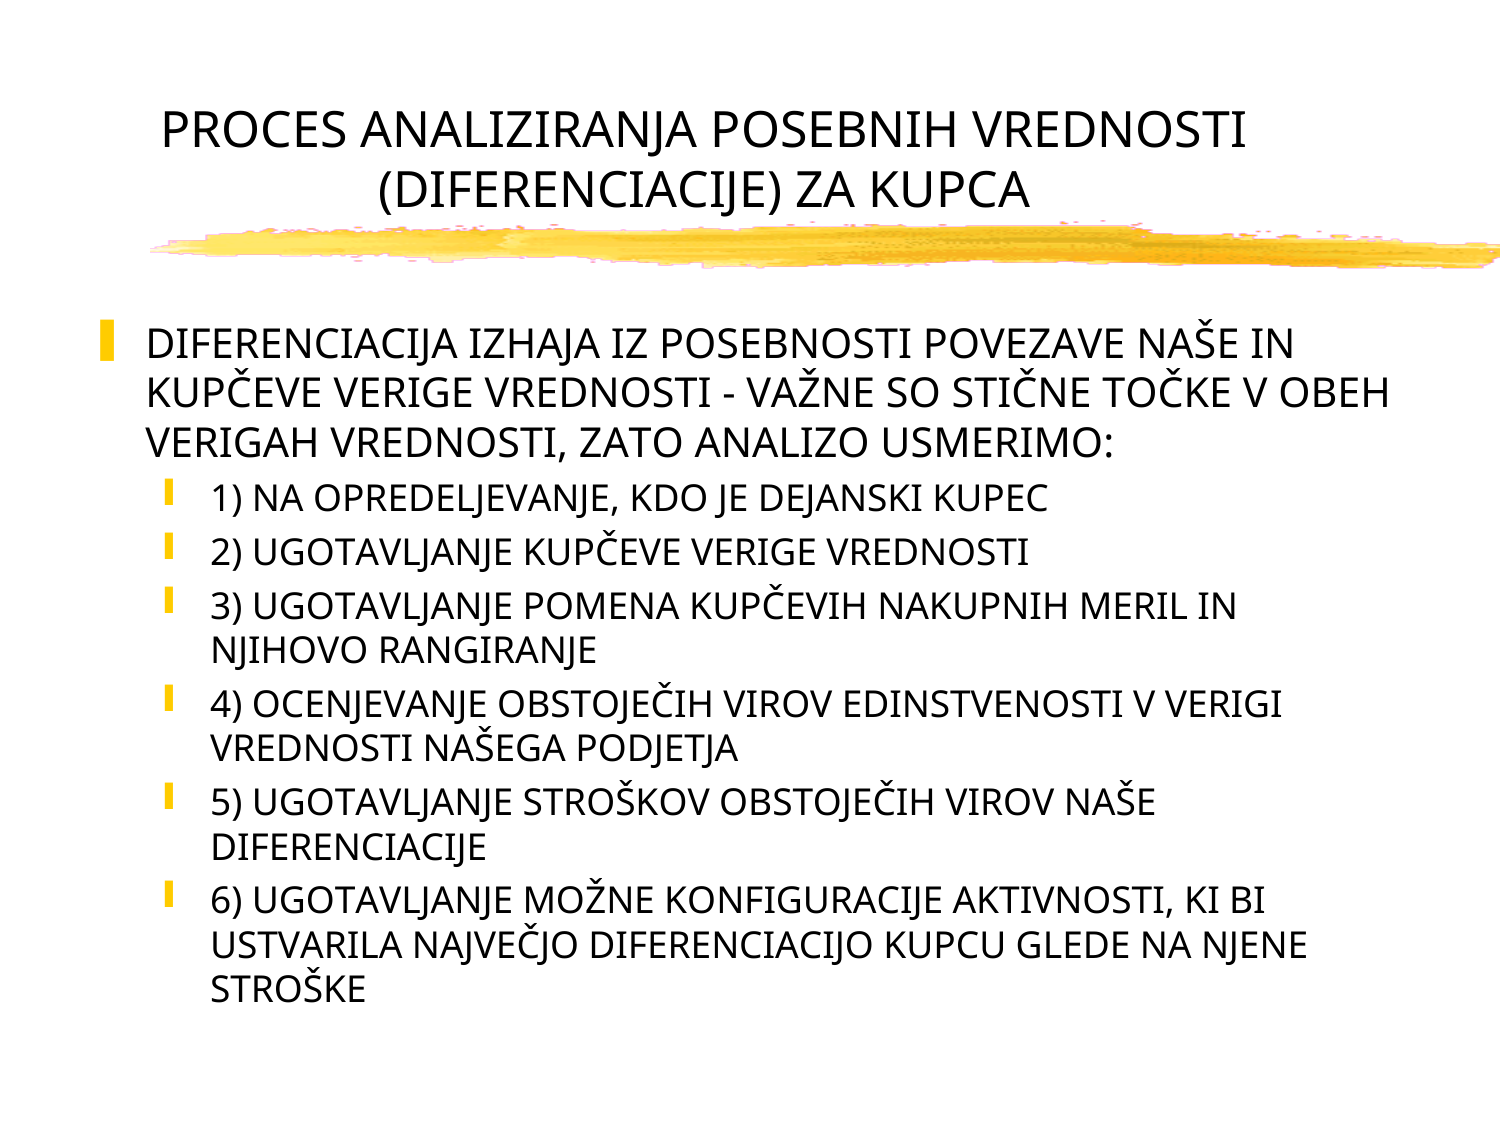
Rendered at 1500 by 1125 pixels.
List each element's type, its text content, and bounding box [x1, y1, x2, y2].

picture [150, 215, 1500, 279]
list DIFERENCIACIJA IZHAJA IZ POSEBNOSTI POVEZAVE NAŠE IN KUPČEVE VERIGE VREDNOSTI - VAŽNE SO STIČNE TOČKE V OBEH VERIGAH VREDNOSTI, ZATO ANALIZO USMERIMO: 1) NA OPREDELJEVANJE, KDO JE DEJANSKI KUPEC 2) UGOTAVLJANJE KUPČEVE VERIGE VREDNOSTI 3) UGOTAVLJANJE POMENA KUPČEVIH NAKUPNIH MERIL IN NJIHOVO RANGIRANJE 4) OCENJEVANJE OBSTOJEČIH VIROV EDINSTVENOSTI V VERIGI VREDNOSTI NAŠEGA PODJETJA 5) UGOTAVLJANJE STROŠKOV OBSTOJEČIH VIROV NAŠE DIFERENCIACIJE 6) UGOTAVLJANJE MOŽNE KONFIGURACIJE AKTIVNOSTI, KI BI USTVARILA NAJVEČJO DIFERENCIACIJO KUPCU GLEDE NA NJENE STROŠKE [74, 309, 1417, 994]
title PROCES ANALIZIRANJA POSEBNIH VREDNOSTI (DIFERENCIACIJE) ZA KUPCA [66, 37, 1342, 225]
